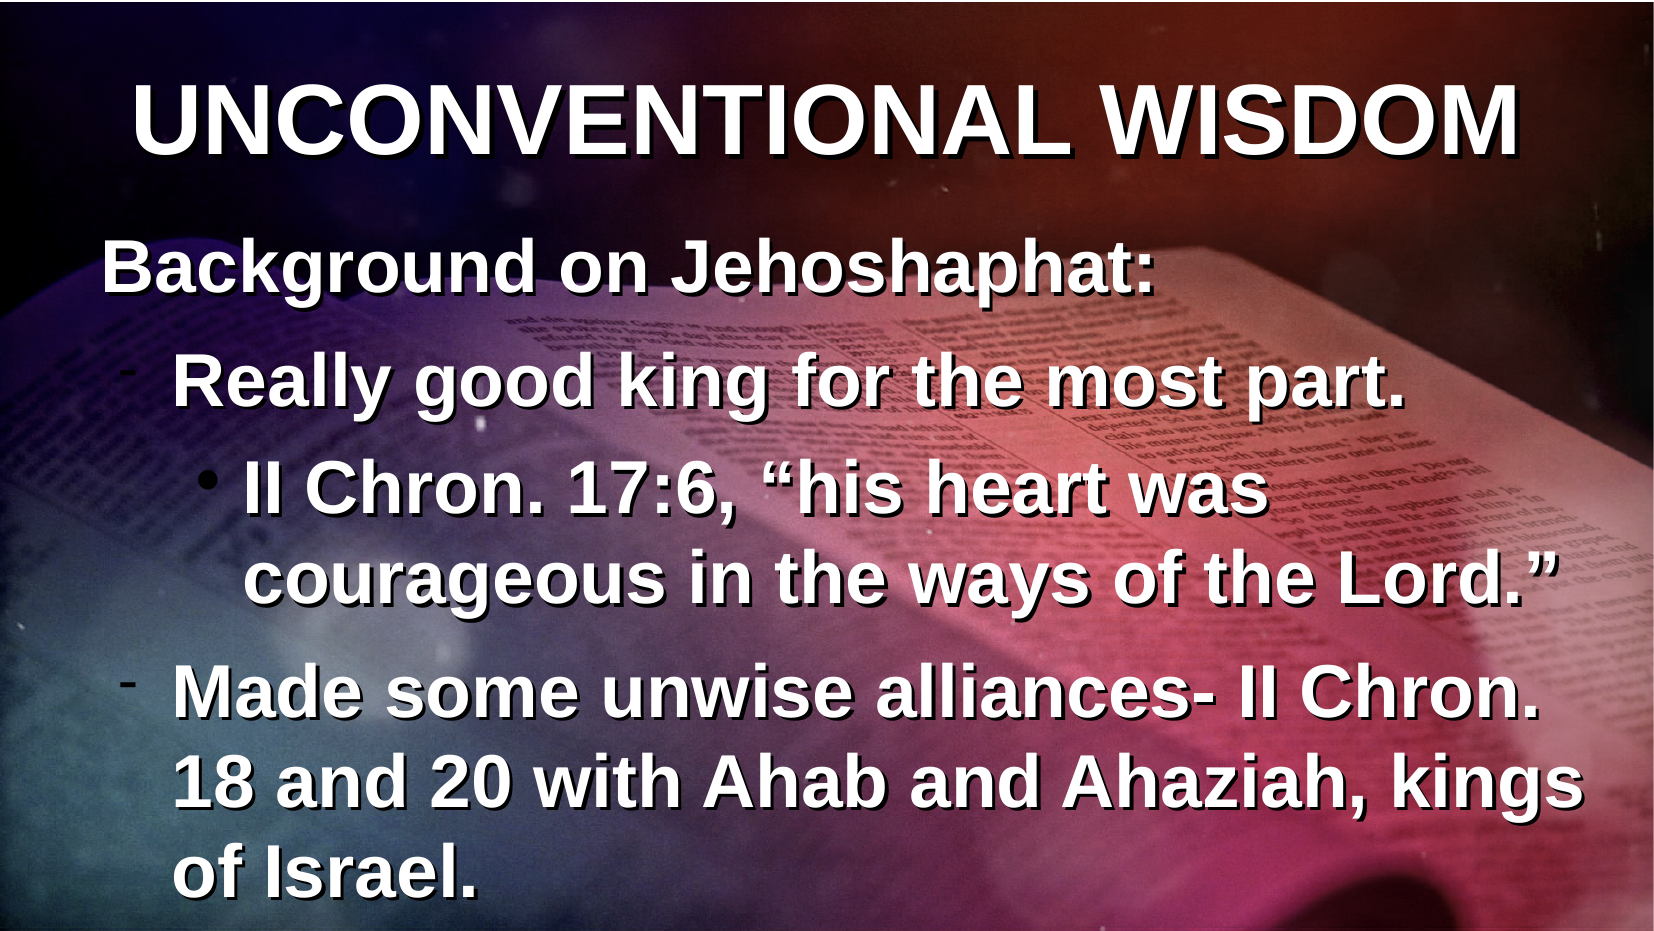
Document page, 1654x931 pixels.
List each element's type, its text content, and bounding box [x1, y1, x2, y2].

picture [0, 2, 1654, 931]
text_box UNCONVENTIONAL WISDOM [82, 37, 1571, 193]
text_box Background on Jehoshaphat: Really good king for the most part. II Chron. 17:6, “his heart was courageous in the ways of the Lord.” Made some unwise alliances- II Chron. 18 and 20 with Ahab and Ahaziah, kings of Israel. [29, 217, 1635, 915]
